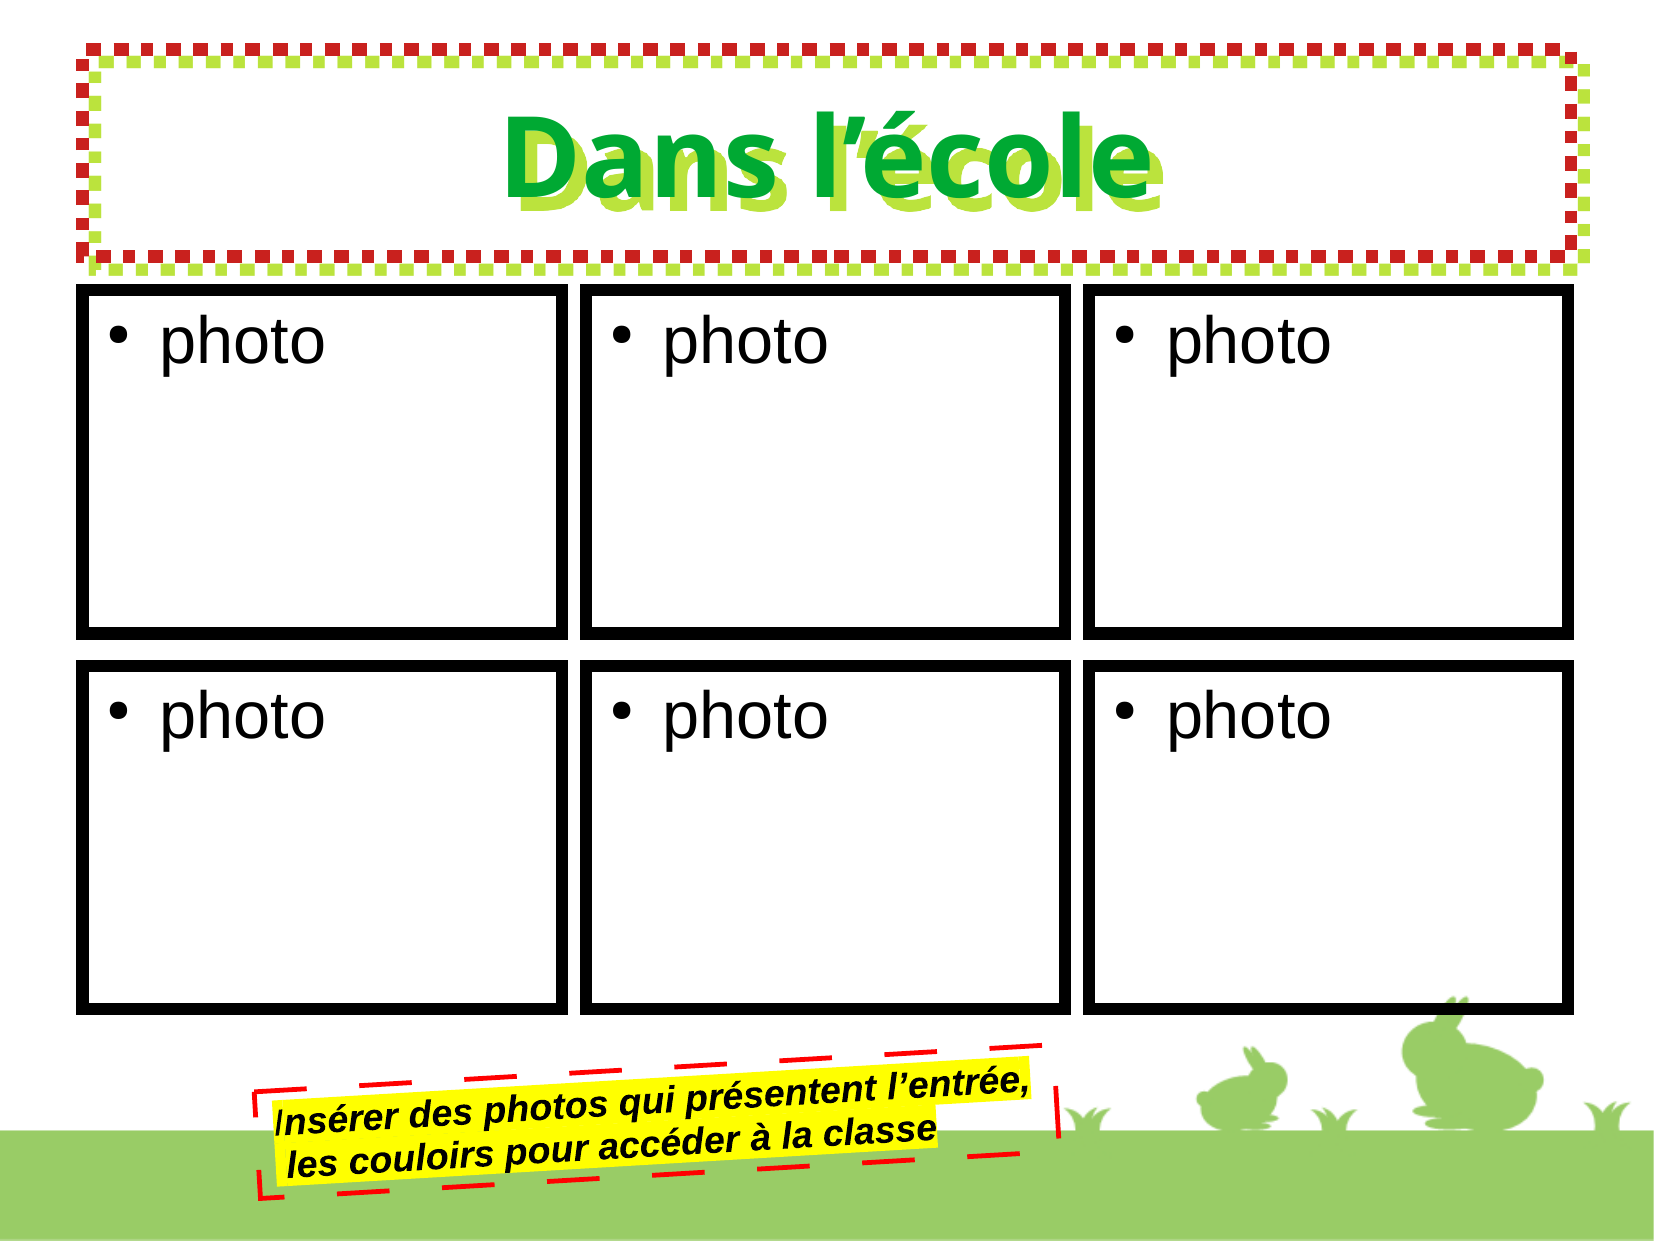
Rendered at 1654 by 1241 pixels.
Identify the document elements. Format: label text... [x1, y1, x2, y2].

picture [0, 0, 1654, 1241]
list photo [585, 290, 1065, 634]
list photo [585, 665, 1065, 1009]
title Dans l’école [82, 49, 1571, 257]
list photo [82, 665, 562, 1009]
list photo [82, 290, 562, 634]
list photo [1088, 665, 1569, 1009]
list photo [1088, 290, 1569, 634]
